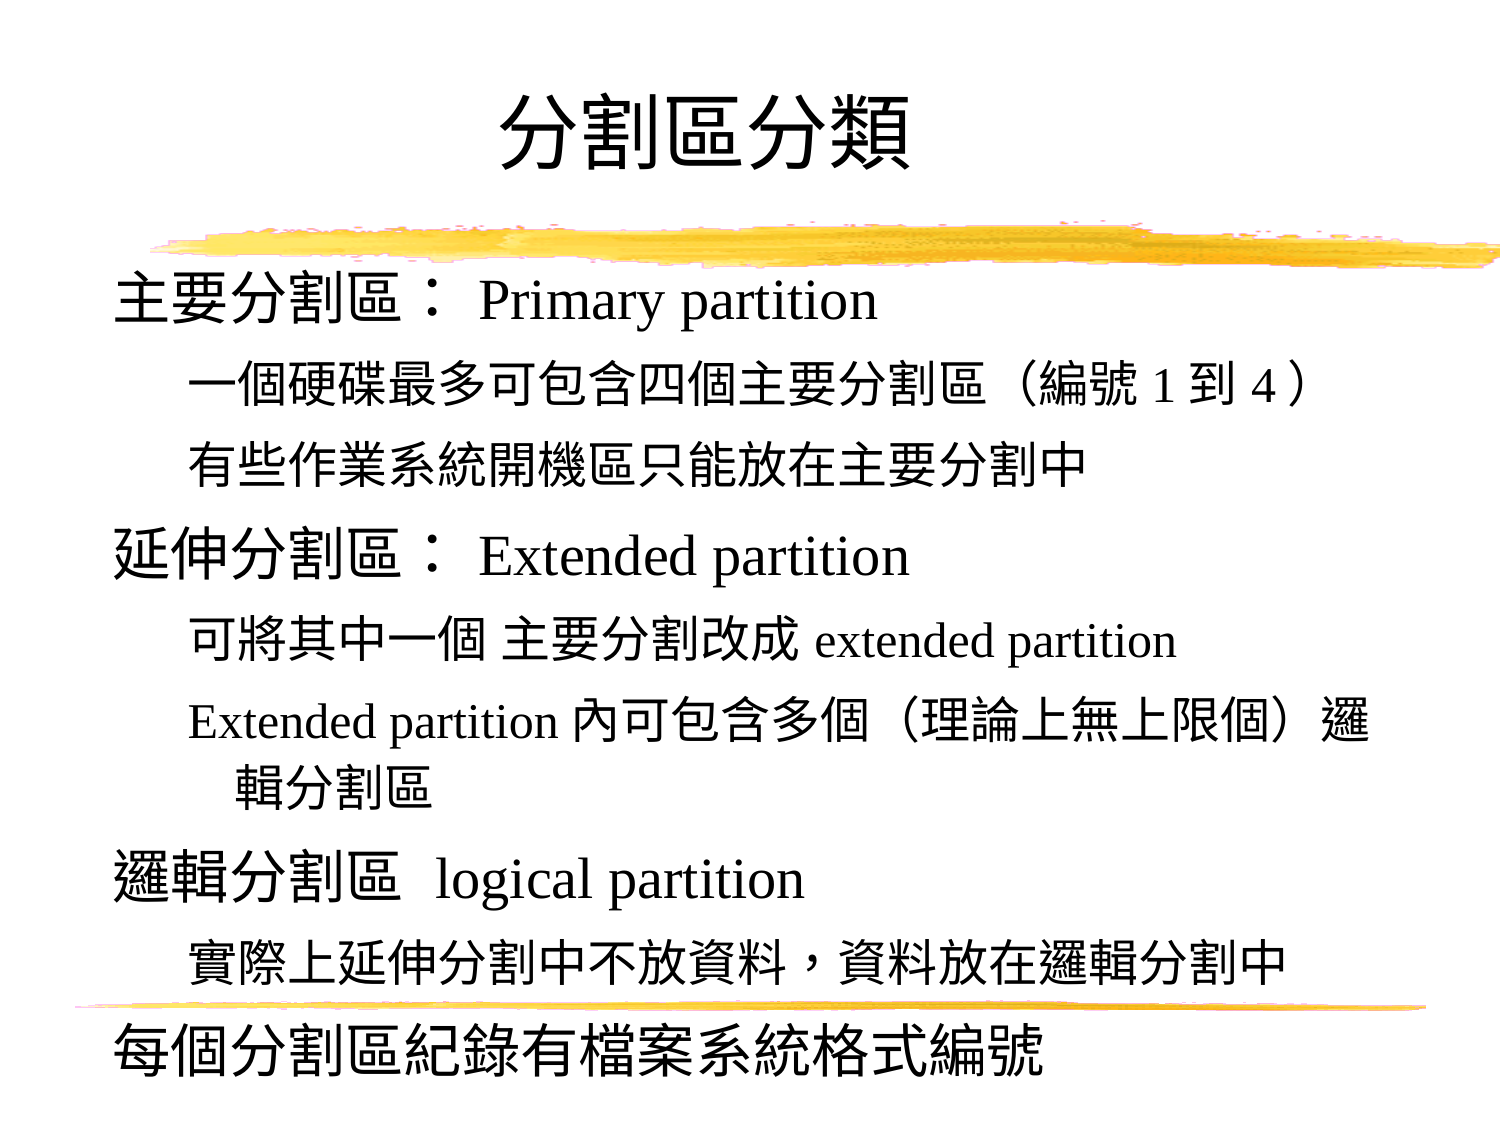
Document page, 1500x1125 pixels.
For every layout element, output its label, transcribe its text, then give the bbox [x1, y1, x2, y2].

picture [75, 999, 1426, 1013]
title 分割區分類 [66, 44, 1342, 218]
picture [150, 215, 1500, 279]
list 主要分割區：Primary partition 一個硬碟最多可包含四個主要分割區（編號1到4） 有些作業系統開機區只能放在主要分割中 延伸分割區：Extended partition 可將其中一個 主要分割改成extended partition Extended partition內可包含多個（理論上無上限個）邏輯分割區 邏輯分割區 logical partition 實際上延伸分割中不放資料，資料放在邏輯分割中 每個分割區紀錄有檔案系統格式編號 [112, 257, 1388, 1003]
